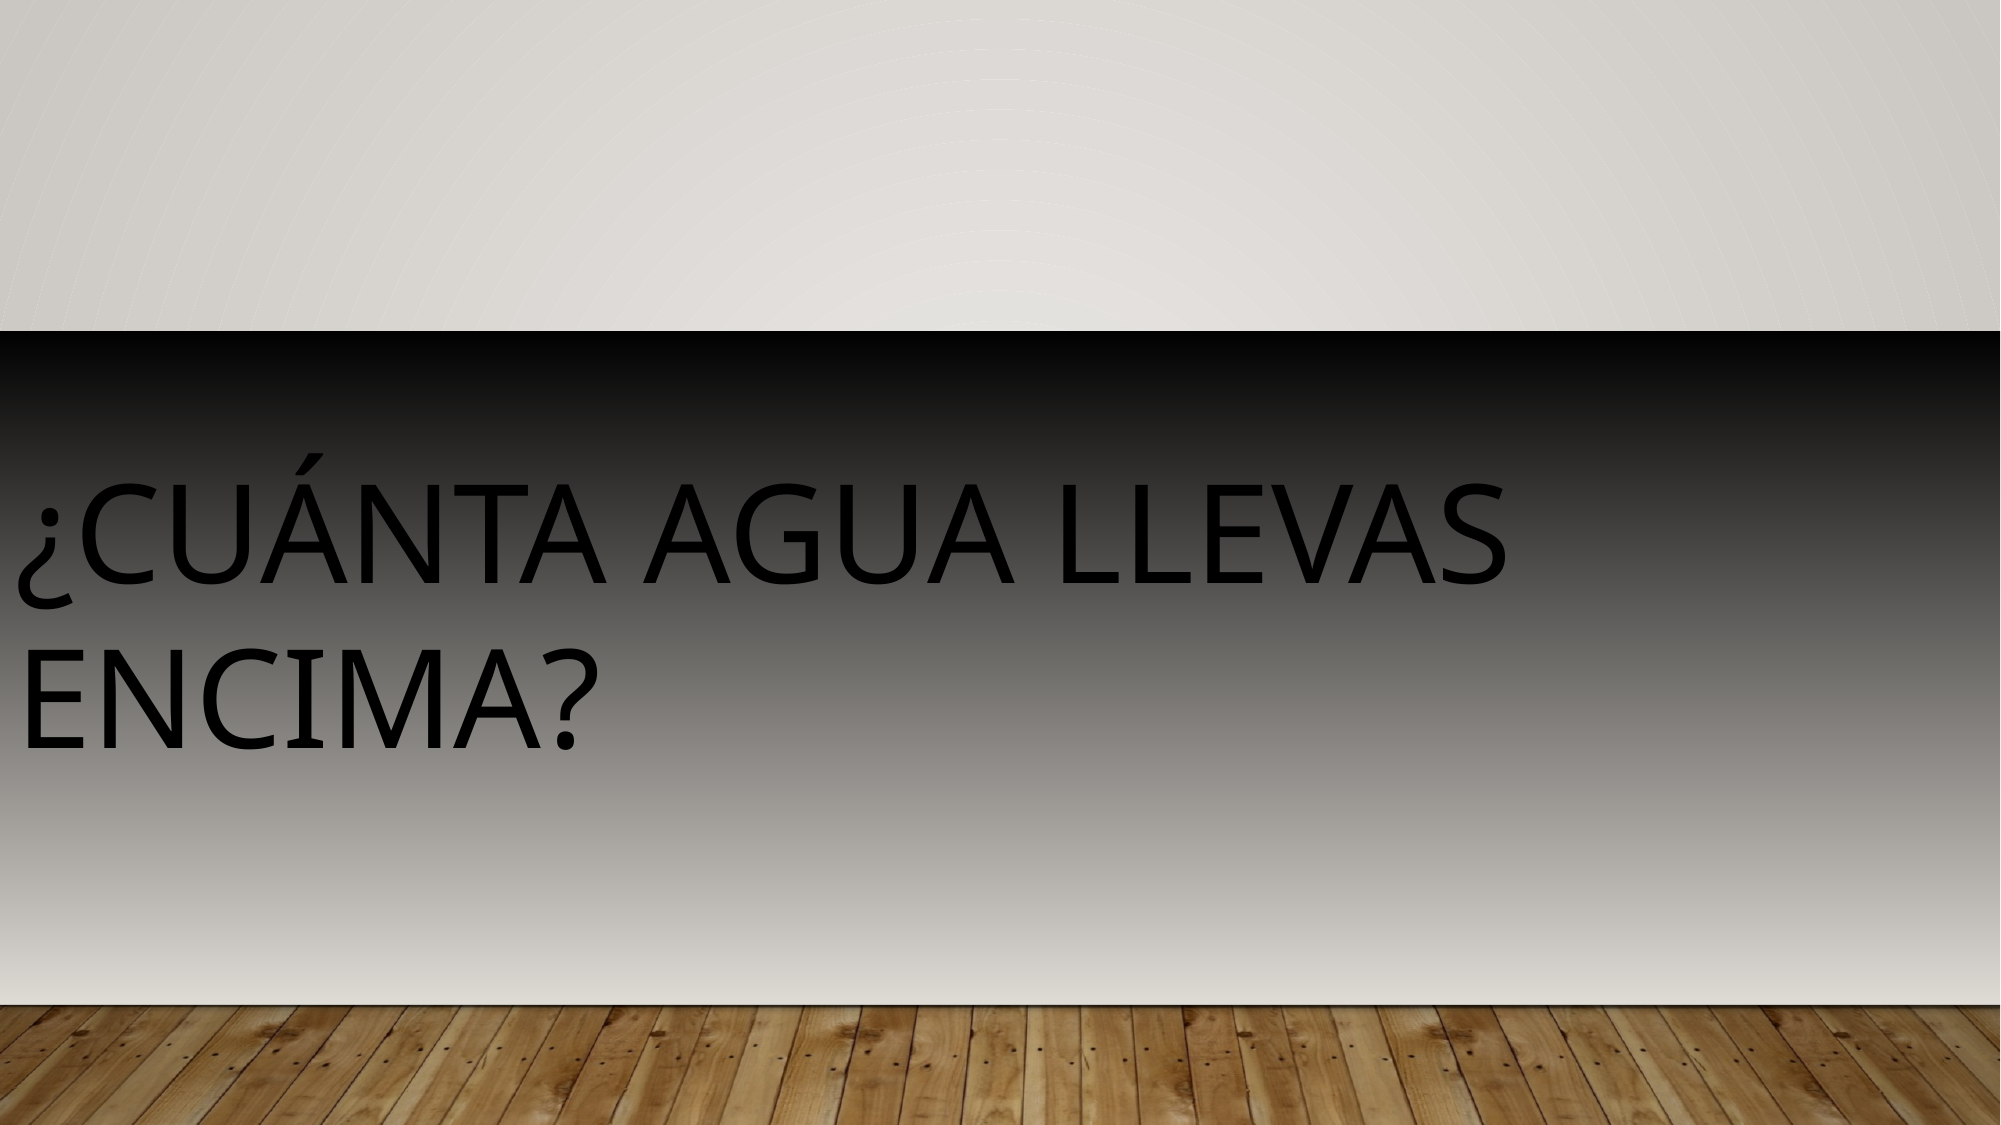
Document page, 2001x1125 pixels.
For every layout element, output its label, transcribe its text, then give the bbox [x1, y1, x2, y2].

text_box ¿CUÁNTA AGUA LLEVAS ENCIMA? [0, 438, 2000, 621]
